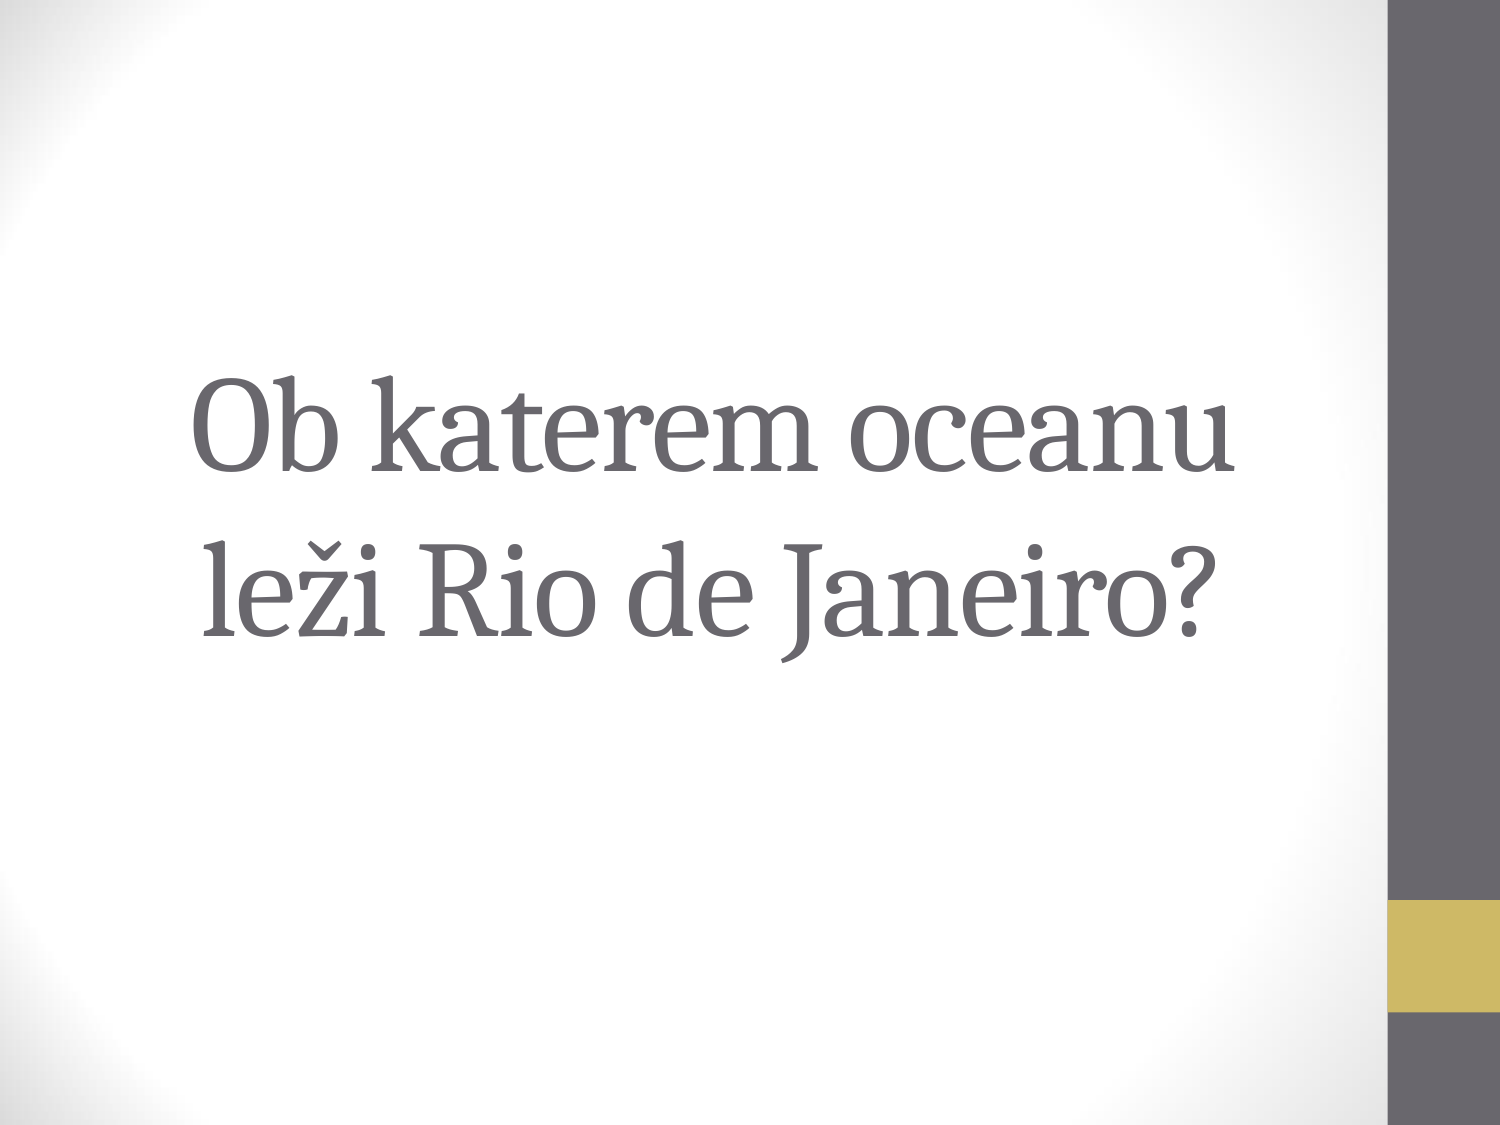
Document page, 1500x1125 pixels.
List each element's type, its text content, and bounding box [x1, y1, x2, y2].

picture [0, 0, 1387, 1125]
title Ob katerem oceanu leži Rio de Janeiro? [75, 45, 1353, 953]
